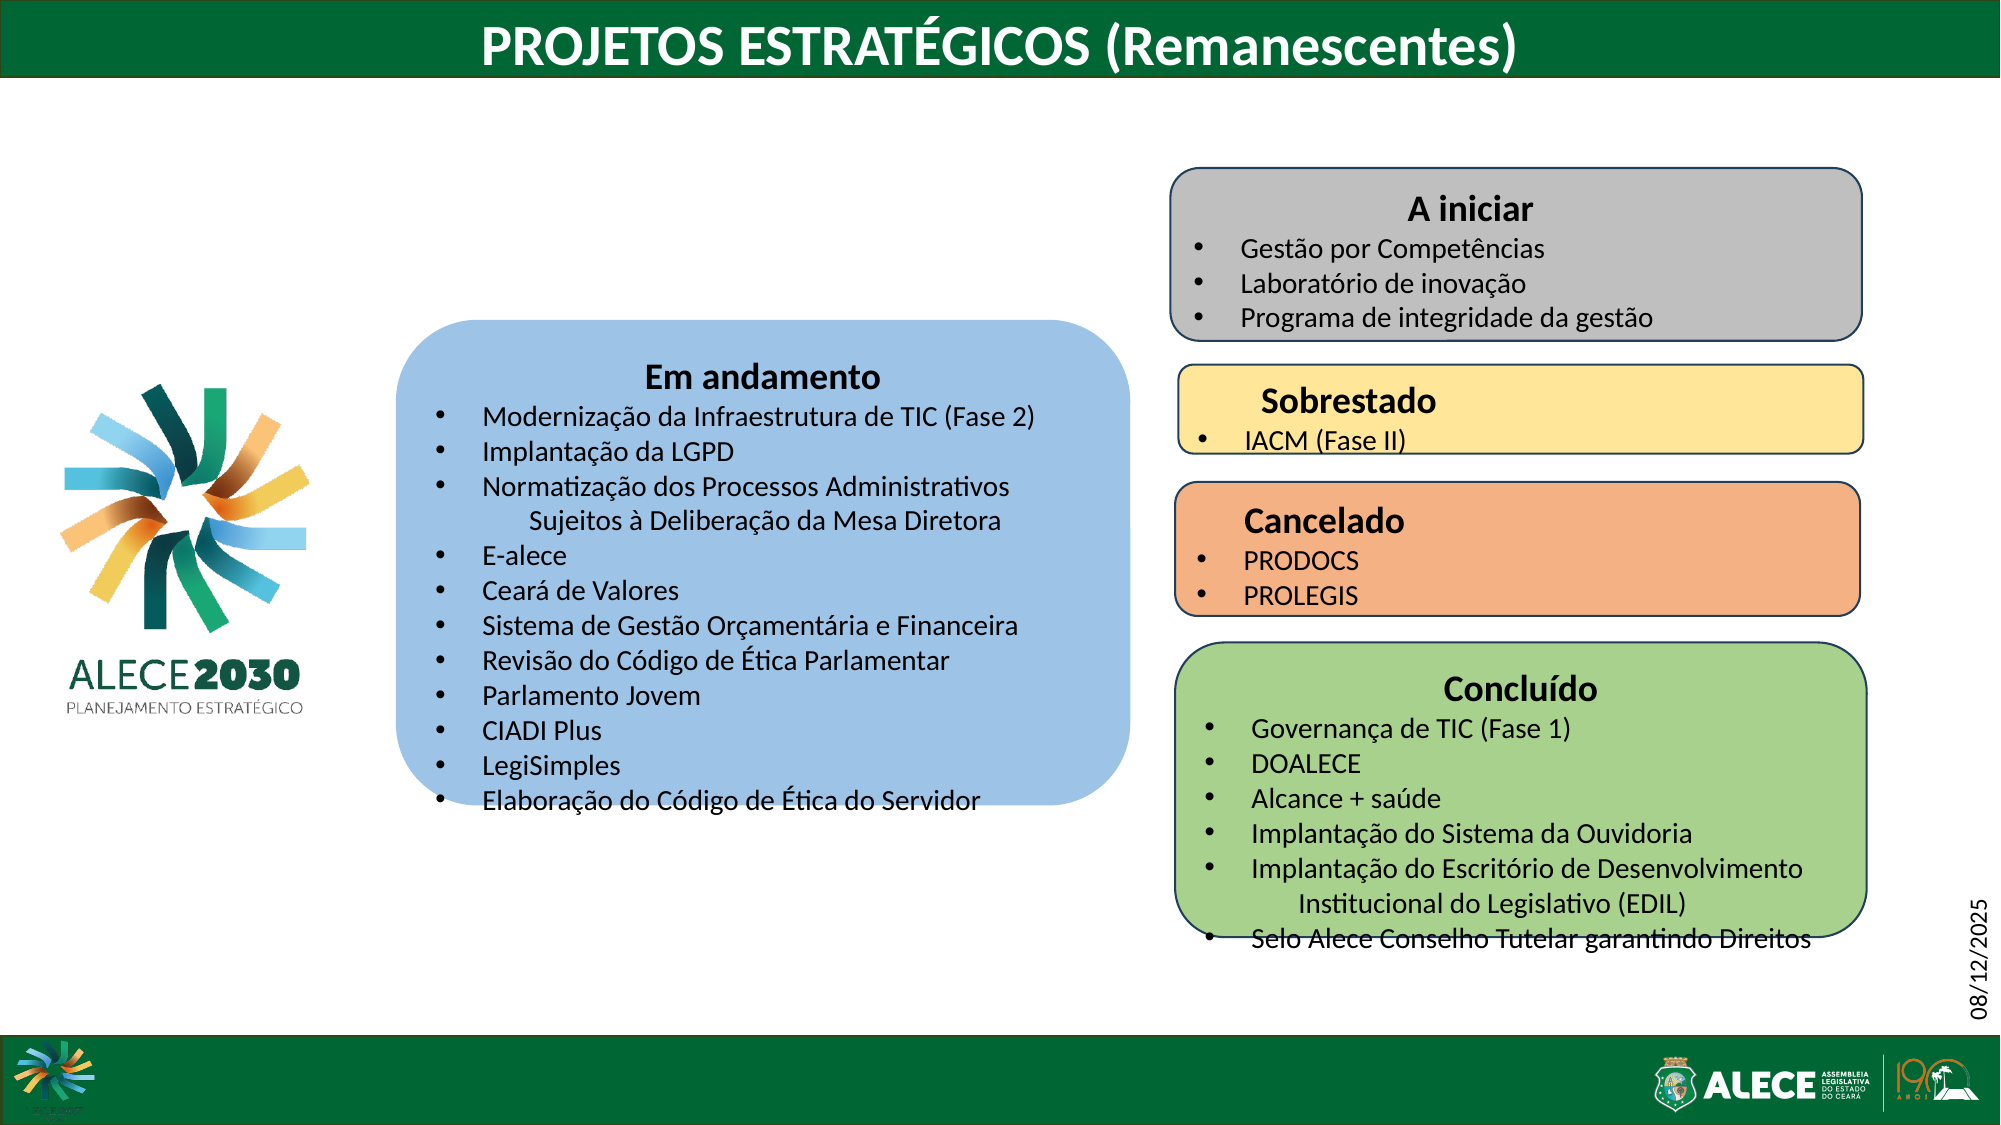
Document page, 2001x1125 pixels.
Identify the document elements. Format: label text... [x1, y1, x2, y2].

text_box PROJETOS ESTRATÉGICOS (Remanescentes) [0, 0, 2000, 77]
text_box Cancelado PRODOCS PROLEGIS [1175, 481, 1861, 616]
text_box Concluído Governança de TIC (Fase 1) DOALECE Alcance + saúde Implantação do Sistema da Ouvidoria Implantação do Escritório de Desenvolvimento Institucional do Legislativo (EDIL) Selo Alece Conselho Tutelar garantindo Direitos [1175, 642, 1867, 938]
text_box [1, 1036, 1622, 1125]
text_box [59, 384, 310, 714]
picture [1622, 981, 1999, 1125]
text_box A iniciar Gestão por Competências Laboratório de inovação Programa de integridade da gestão [1170, 168, 1862, 341]
text_box 08/12/2025 [1954, 882, 2000, 1036]
text_box Sobrestado IACM (Fase II) [1178, 364, 1864, 454]
text_box Em andamento Modernização da Infraestrutura de TIC (Fase 2) Implantação da LGPD Normatização dos Processos Administrativos Sujeitos à Deliberação da Mesa Diretora E-alece Ceará de Valores Sistema de Gestão Orçamentária e Financeira Revisão do Código de Ética Parlamentar Parlamento Jovem CIADI Plus LegiSimples Elaboração do Código de Ética do Servidor [396, 320, 1130, 805]
